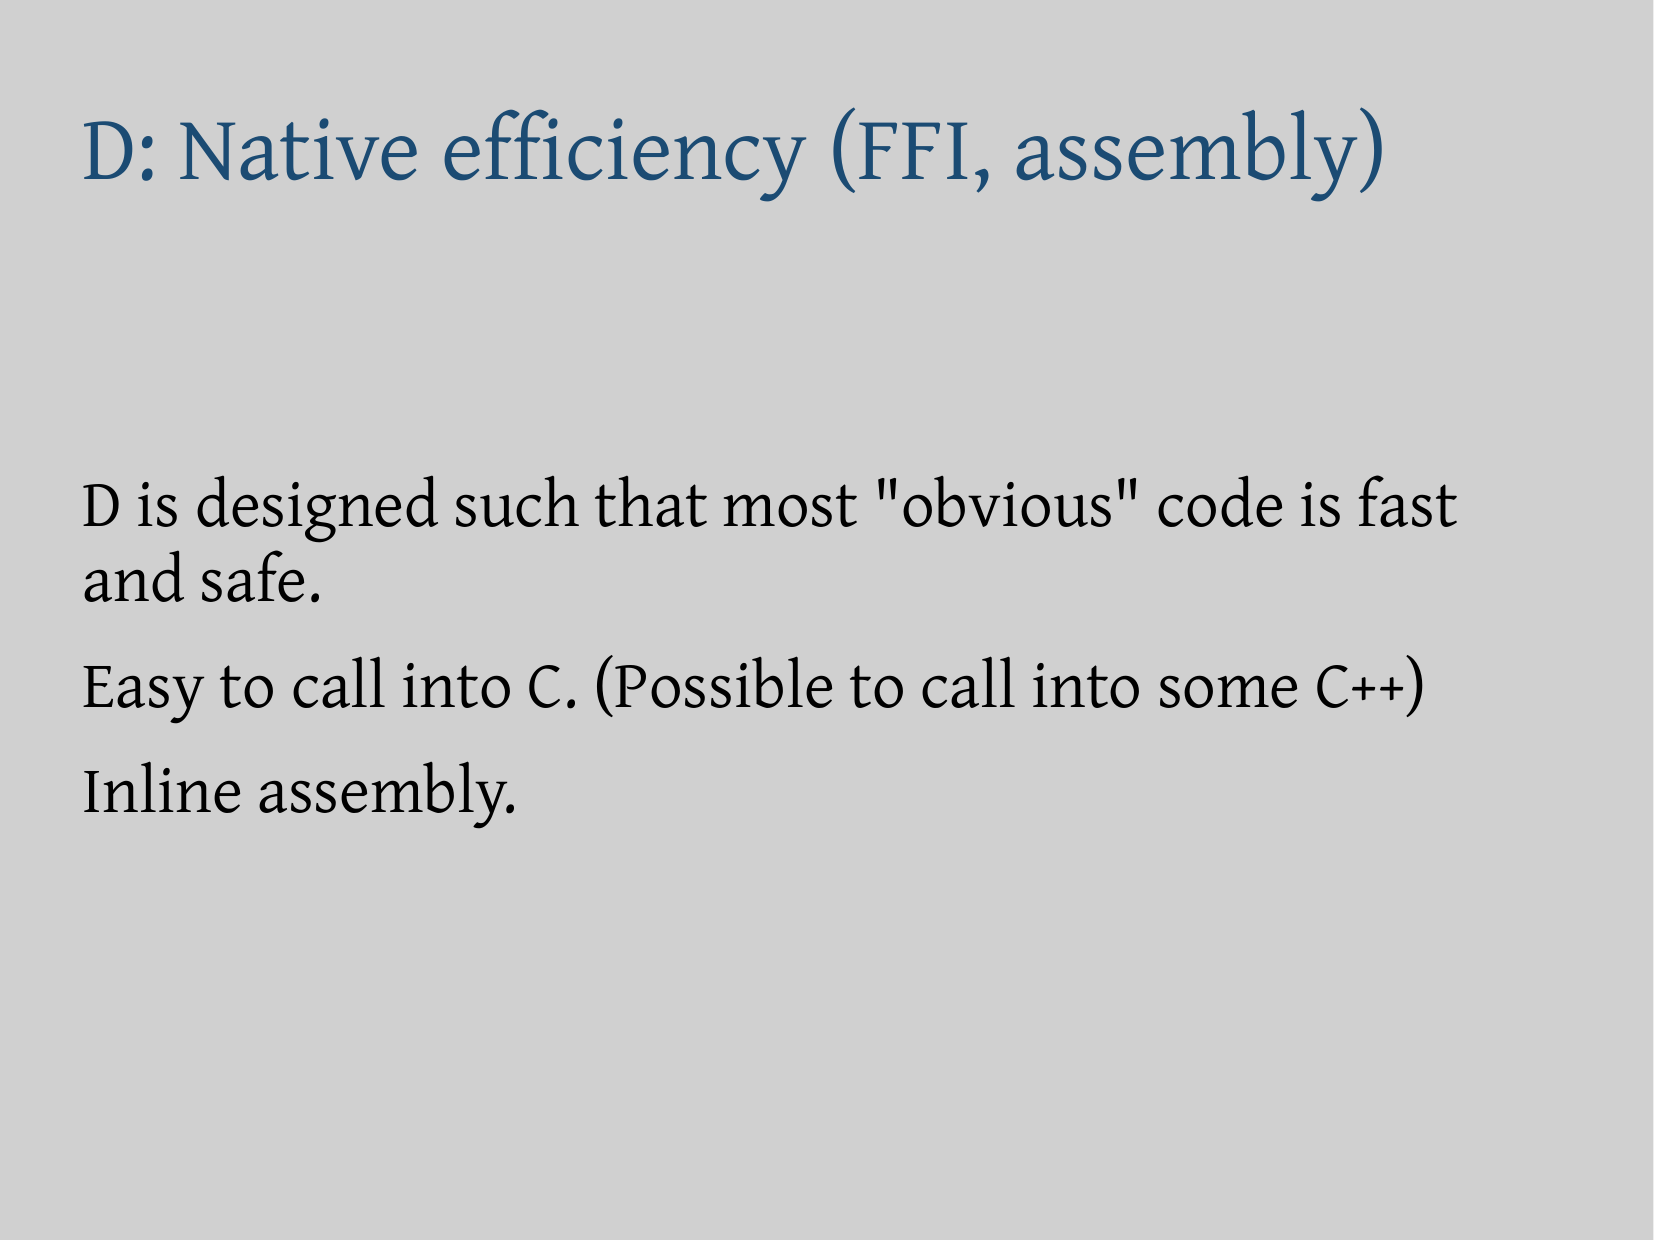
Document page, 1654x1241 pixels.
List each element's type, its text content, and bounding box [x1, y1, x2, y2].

title D: Native efficiency (FFI, assembly) [82, 49, 1571, 257]
list D is designed such that most "obvious" code is fast and safe. Easy to call into C. (Possible to call into some C++) Inline assembly. [82, 290, 1571, 1010]
